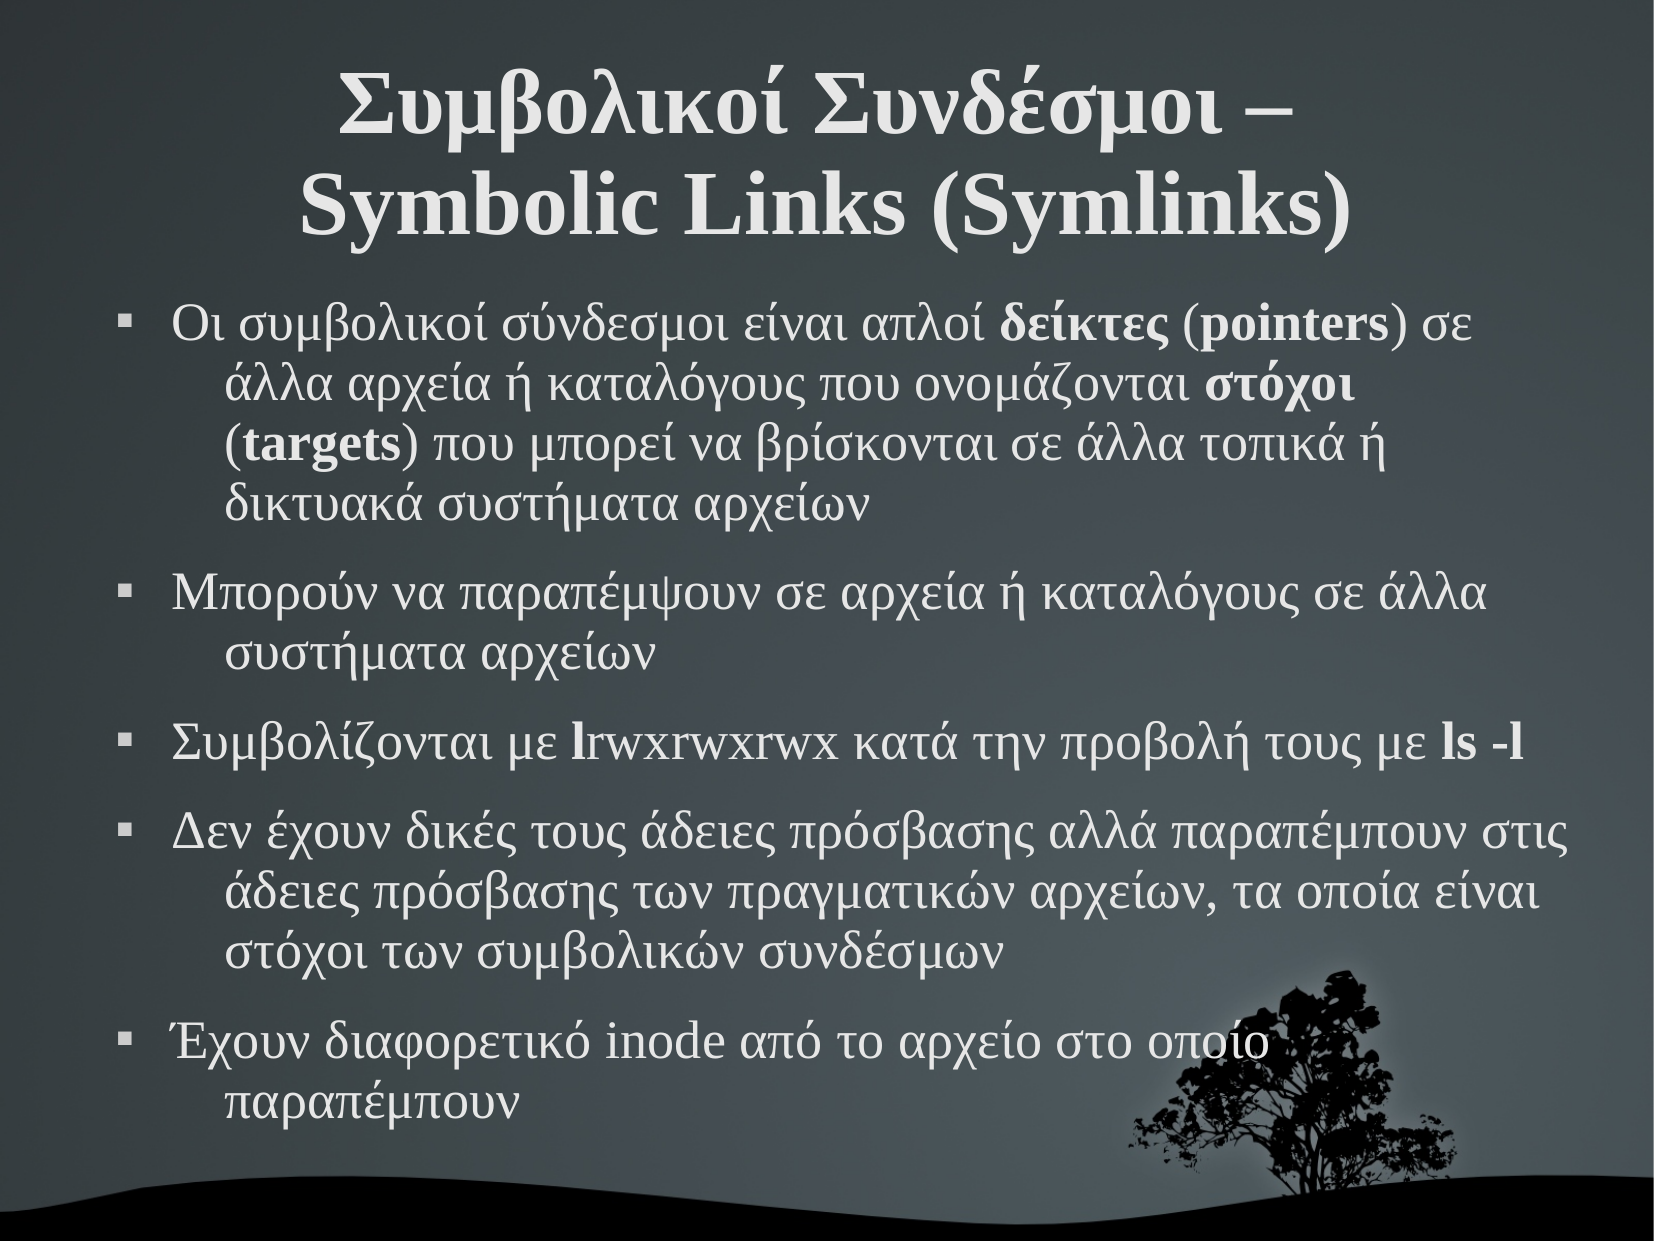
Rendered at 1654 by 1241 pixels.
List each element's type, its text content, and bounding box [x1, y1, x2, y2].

title Συμβολικοί Συνδέσμοι – Symbolic Links (Symlinks) [82, 33, 1571, 273]
list Οι συμβολικοί σύνδεσμοι είναι απλοί δείκτες (pointers) σε άλλα αρχεία ή καταλόγους που ονομάζονται στόχοι (targets) που μπορεί να βρίσκονται σε άλλα τοπικά ή δικτυακά συστήματα αρχείων Μπορούν να παραπέμψουν σε αρχεία ή καταλόγους σε άλλα συστήματα αρχείων Συμβολίζονται με lrwxrwxrwx κατά την προβολή τους με ls -l Δεν έχουν δικές τους άδειες πρόσβασης αλλά παραπέμπουν στις άδειες πρόσβασης των πραγματικών αρχείων, τα οποία είναι στόχοι των συμβολικών συνδέσμων Έχουν διαφορετικό inode από το αρχείο στο οποίο παραπέμπουν [82, 292, 1571, 1218]
picture [0, 0, 1654, 1241]
